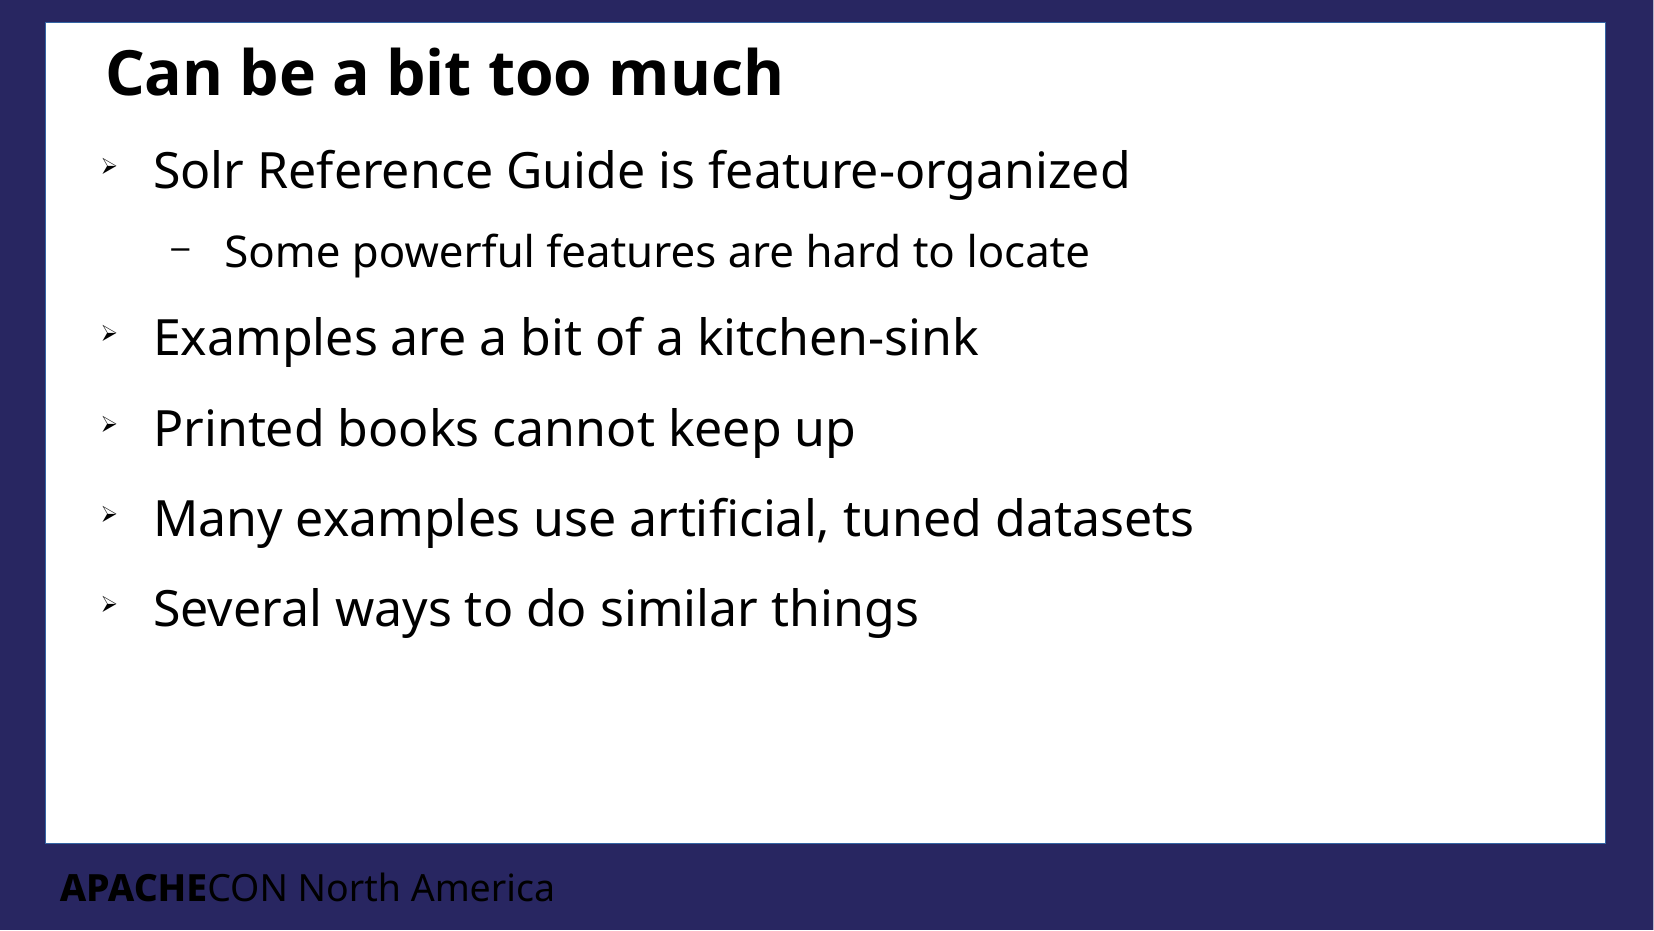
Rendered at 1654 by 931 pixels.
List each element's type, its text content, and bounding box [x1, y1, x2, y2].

title Can be a bit too much [105, 32, 1546, 110]
list Solr Reference Guide is feature-organized Some powerful features are hard to locate Examples are a bit of a kitchen-sink Printed books cannot keep up Many examples use artificial, tuned datasets Several ways to do similar things [82, 135, 1571, 757]
